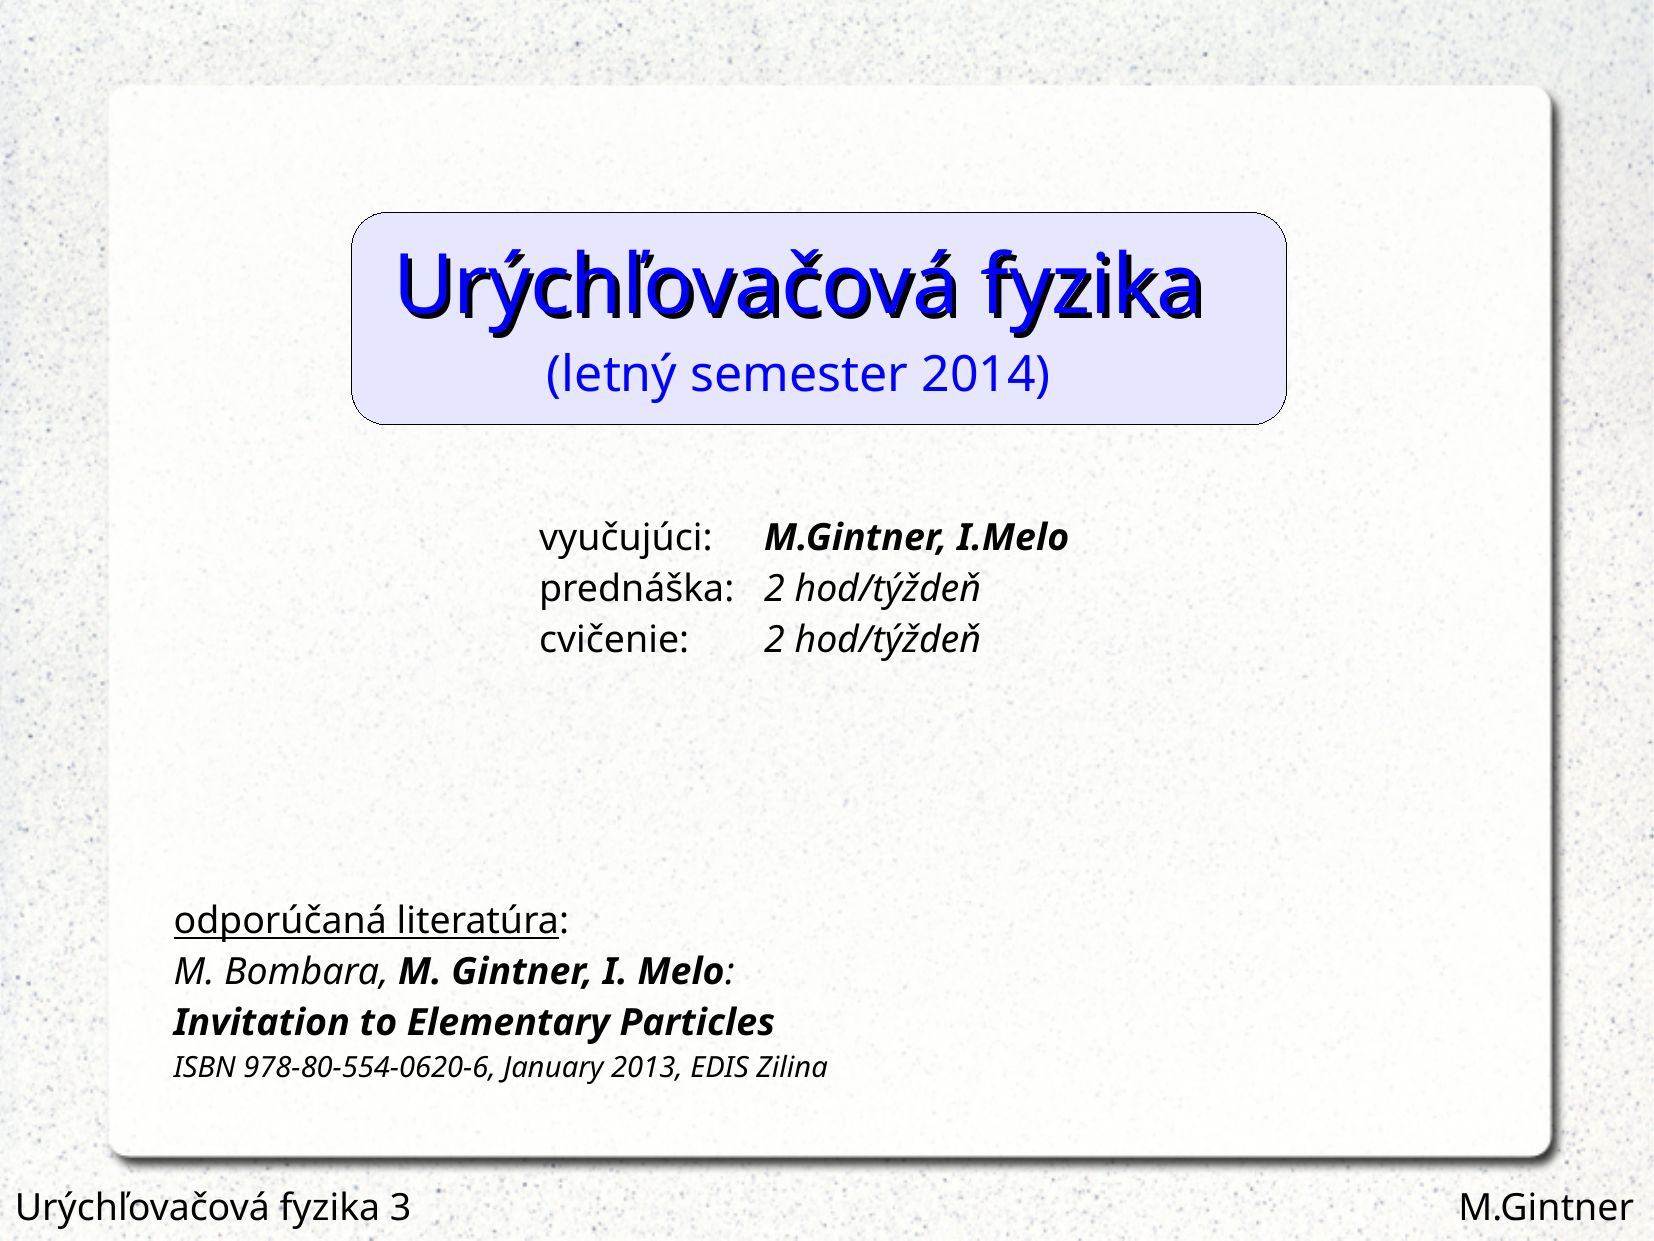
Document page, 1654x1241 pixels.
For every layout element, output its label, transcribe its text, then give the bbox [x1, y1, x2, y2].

text_box odporúčaná literatúra: M. Bombara, M. Gintner, I. Melo: Invitation to Elementary Particles ISBN 978-80-554-0620-6, January 2013, EDIS Zilina [158, 886, 933, 1099]
text_box [351, 212, 1287, 425]
picture [0, 0, 1654, 1241]
text_box Urýchľovačová fyzika 3 [0, 1173, 445, 1241]
text_box Urýchľovačová fyzika (letný semester 2014) [378, 217, 1252, 418]
text_box M.Gintner [1443, 1173, 1654, 1241]
text_box vyučujúci: M.Gintner, I.Melo prednáška: 2 hod/týždeň cvičenie: 2 hod/týždeň [524, 502, 1114, 727]
